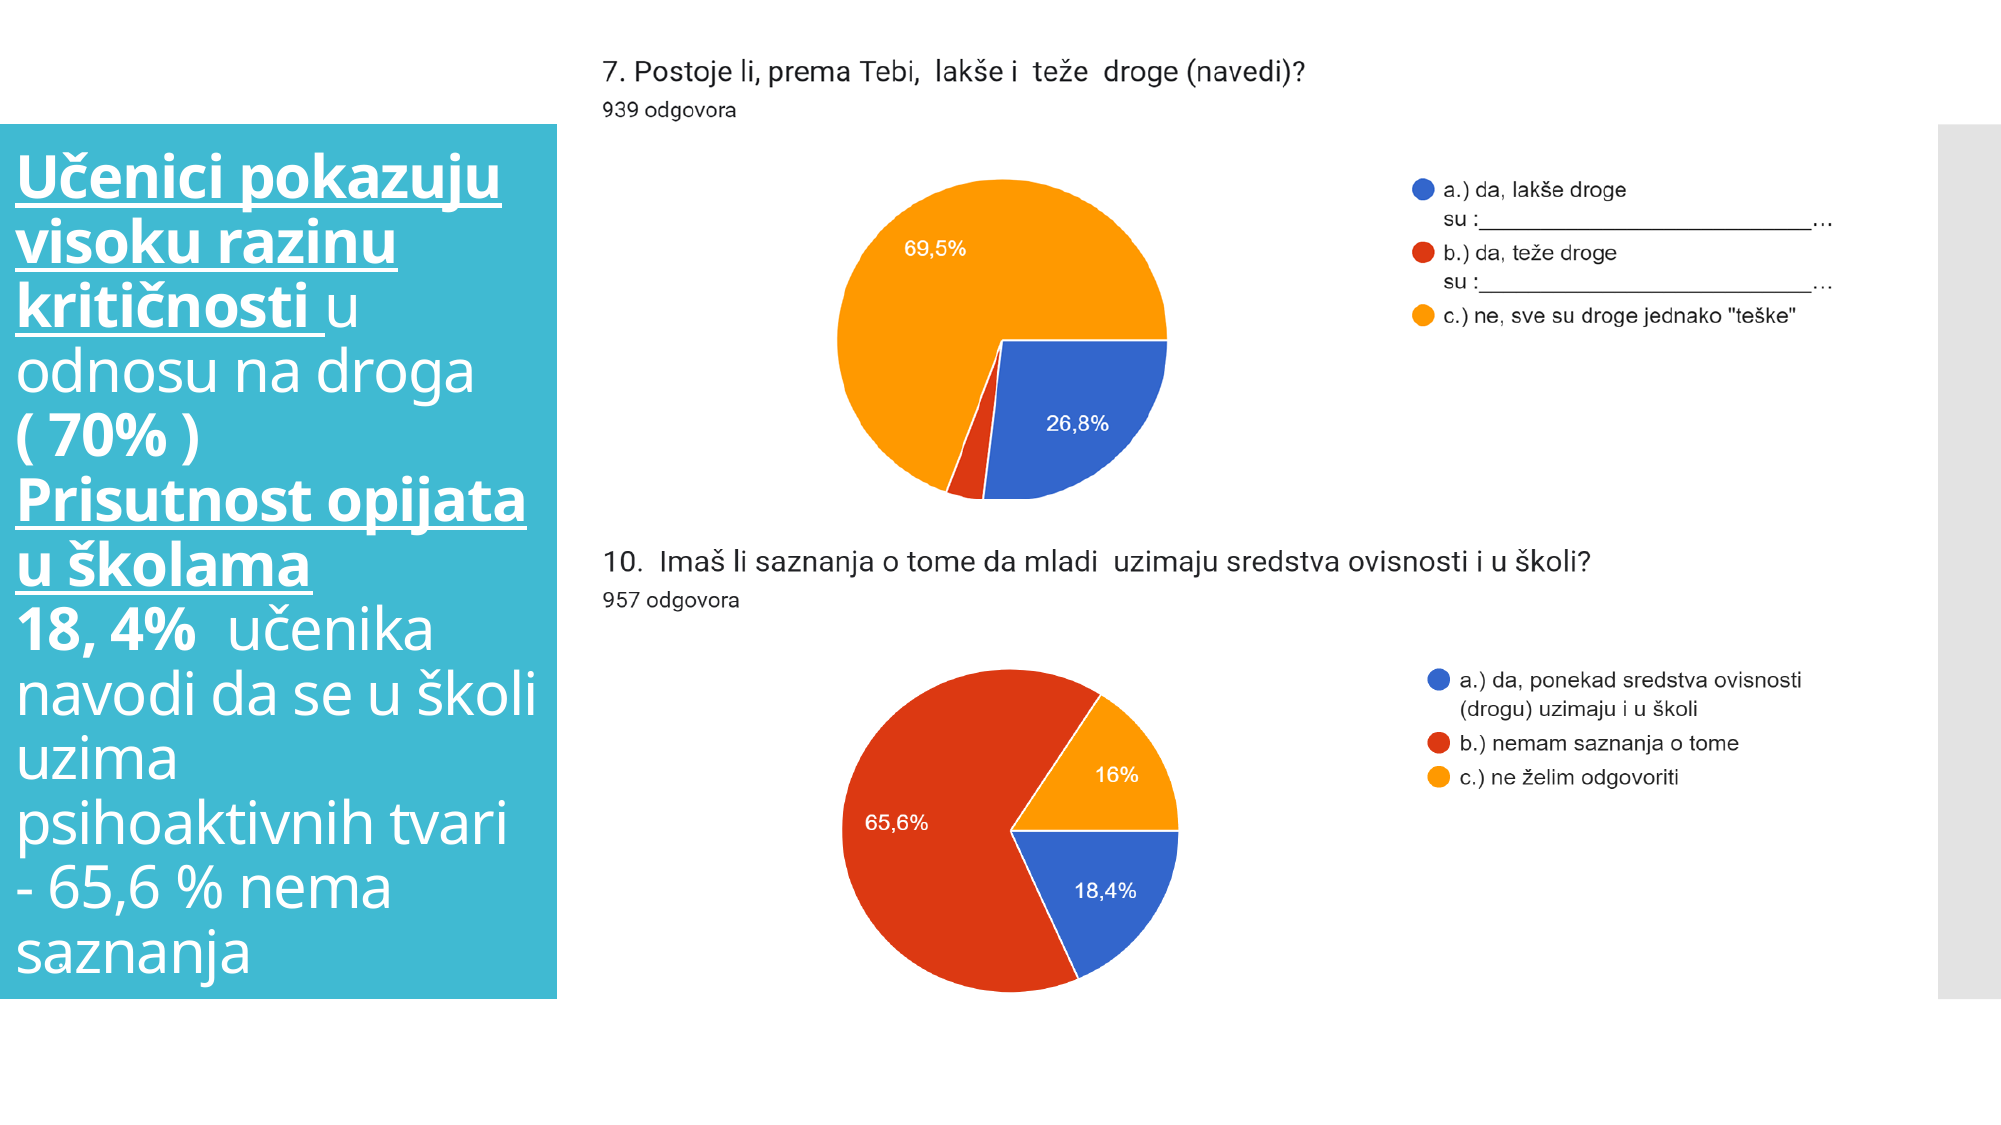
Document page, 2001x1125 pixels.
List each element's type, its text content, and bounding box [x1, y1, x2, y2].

list . [41, 931, 507, 1008]
title Učenici pokazuju visoku razinu kritičnosti u odnosu na droga ( 70% ) Prisutnost opijata u školama 18, 4% učenika navodi da se u školi uzima psihoaktivnih tvari - 65,6 % nema saznanja [0, 139, 557, 994]
picture [557, 500, 1933, 1054]
picture [557, 9, 1908, 499]
